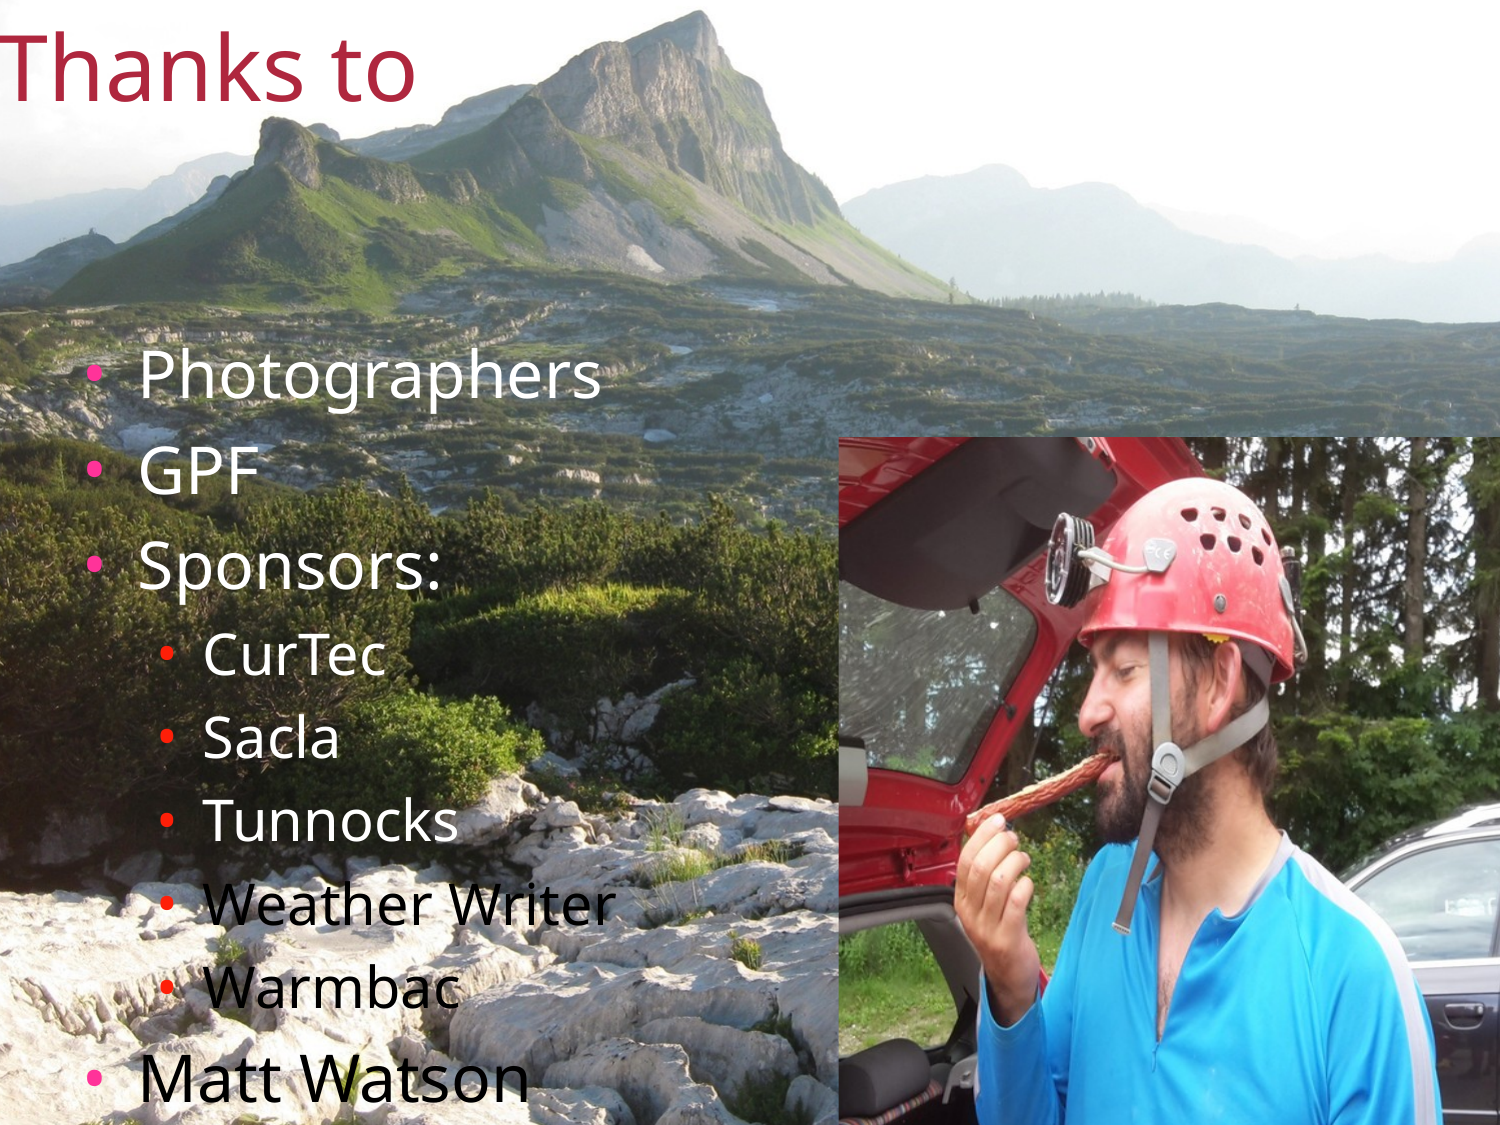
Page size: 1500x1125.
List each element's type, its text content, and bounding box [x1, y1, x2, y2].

list Photographers GPF Sponsors: CurTec Sacla Tunnocks Weather Writer Warmbac Matt Watson [67, 324, 727, 1125]
title Thanks to [0, 0, 1258, 185]
picture [0, 0, 1500, 1125]
